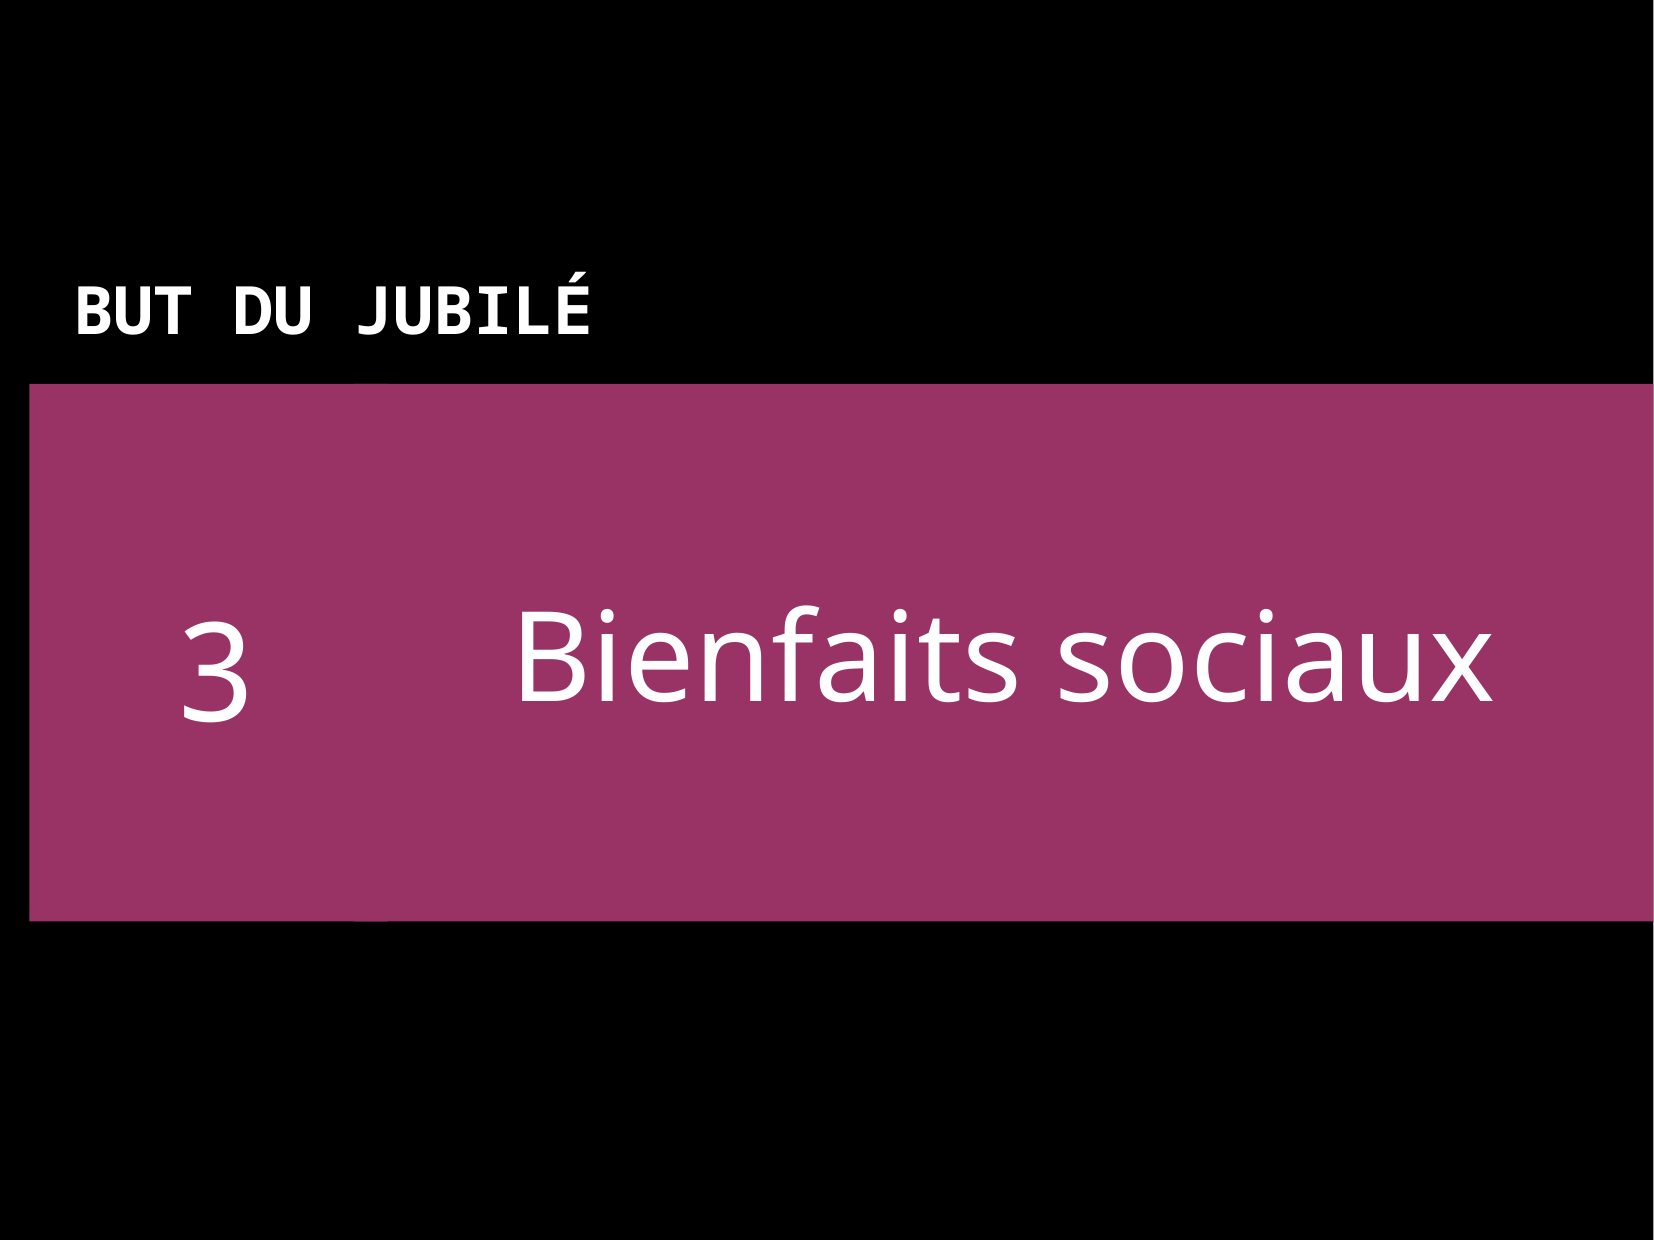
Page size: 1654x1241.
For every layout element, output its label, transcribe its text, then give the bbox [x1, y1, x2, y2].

text_box Bienfaits sociaux [354, 383, 1654, 922]
text_box BUT DU JUBILÉ [59, 265, 1644, 358]
text_box [29, 383, 354, 922]
text_box 3 [159, 566, 300, 770]
